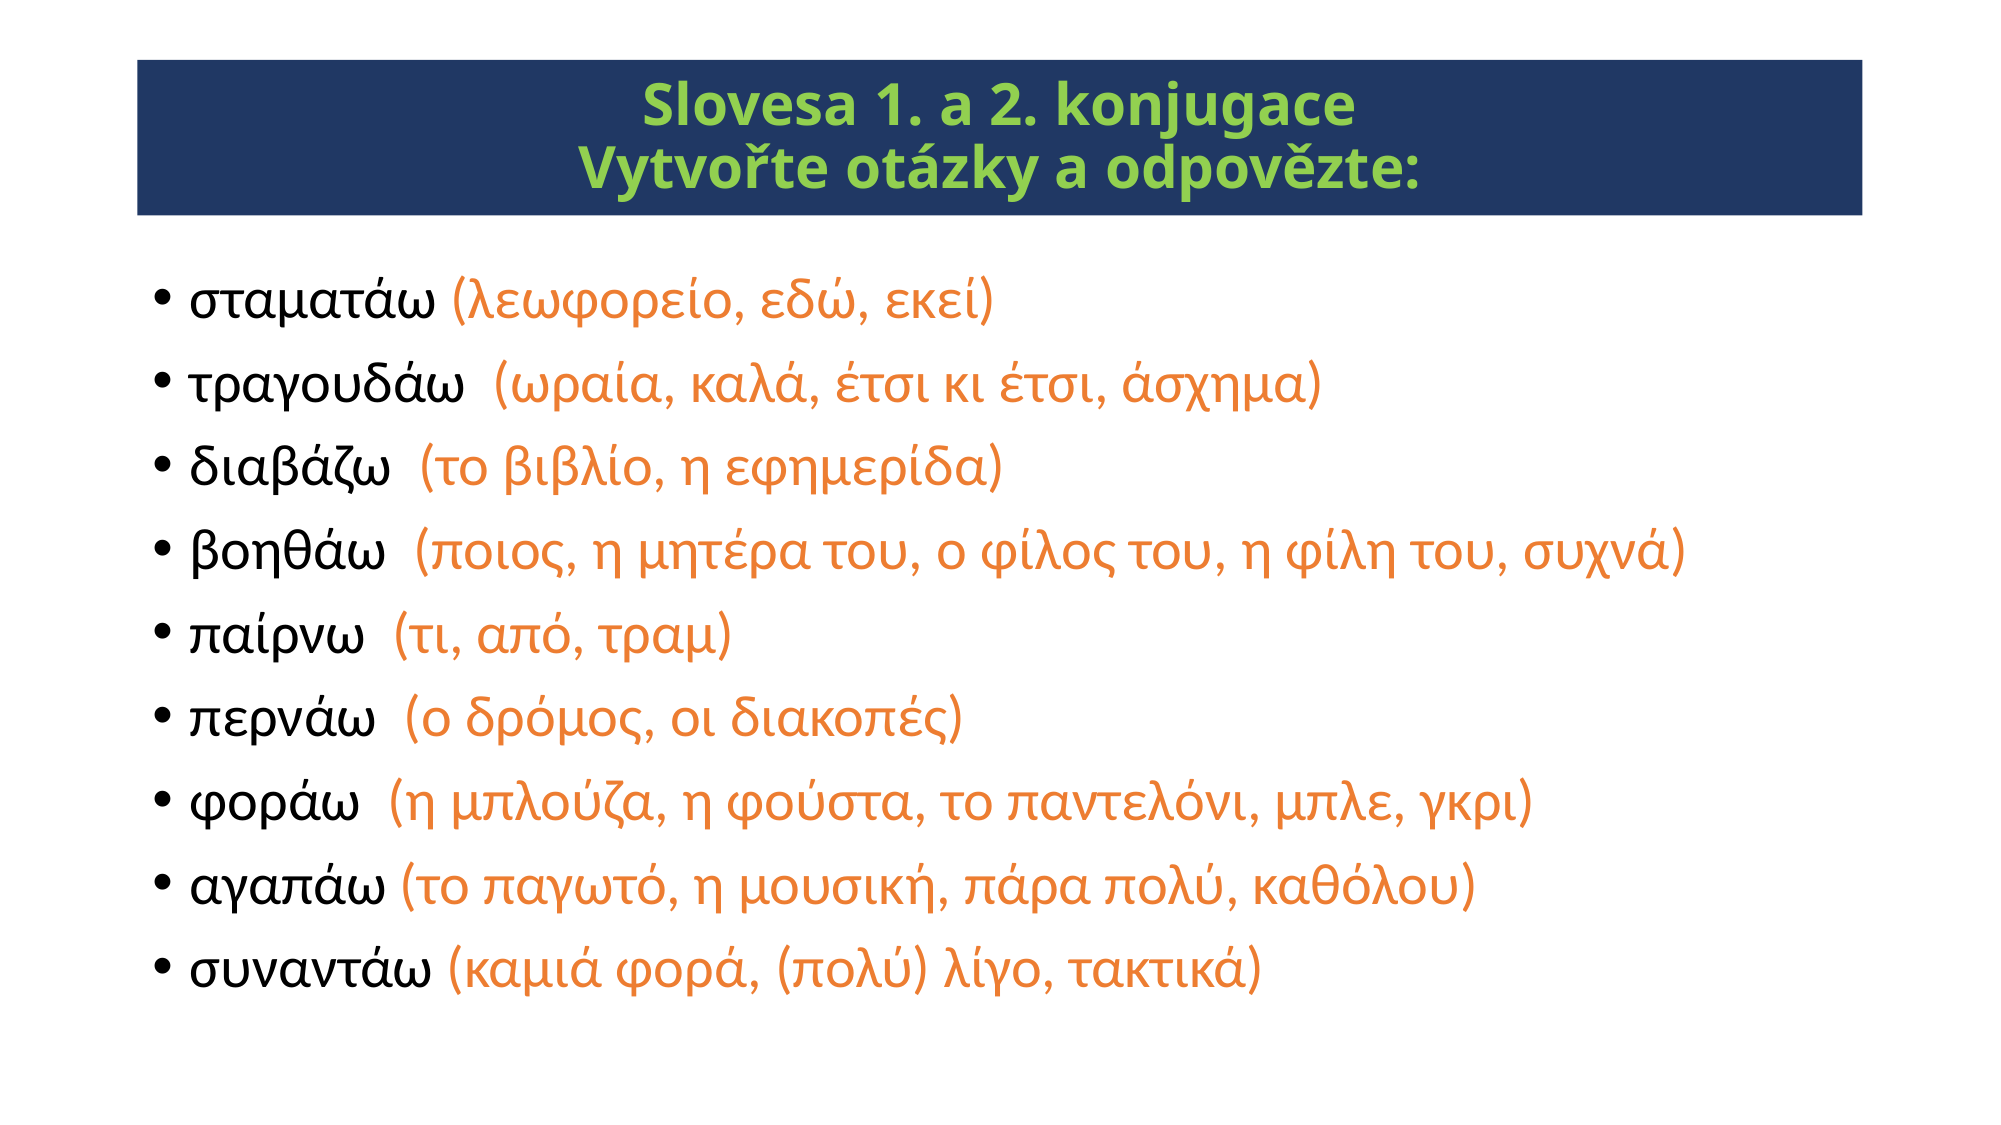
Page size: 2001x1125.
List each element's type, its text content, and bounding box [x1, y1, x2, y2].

list σταματάω (λεωφορείο, εδώ, εκεί) τραγουδάω (ωραία, καλά, έτσι κι έτσι, άσχημα) διαβάζω (το βιβλίο, η εφημερίδα) βοηθάω (ποιος, η μητέρα του, ο φίλος του, η φίλη του, συχνά) παίρνω (τι, από, τραμ) περνάω (ο δρόμος, οι διακοπές) φοράω (η μπλούζα, η φούστα, το παντελόνι, μπλε, γκρι) αγαπάω (το παγωτό, η μουσική, πάρα πολύ, καθόλου) συναντάω (καμιά φορά, (πολύ) λίγο, τακτικά) [137, 260, 1863, 1014]
title Slovesa 1. a 2. konjugace Vytvořte otázky a odpovězte: [137, 59, 1863, 216]
